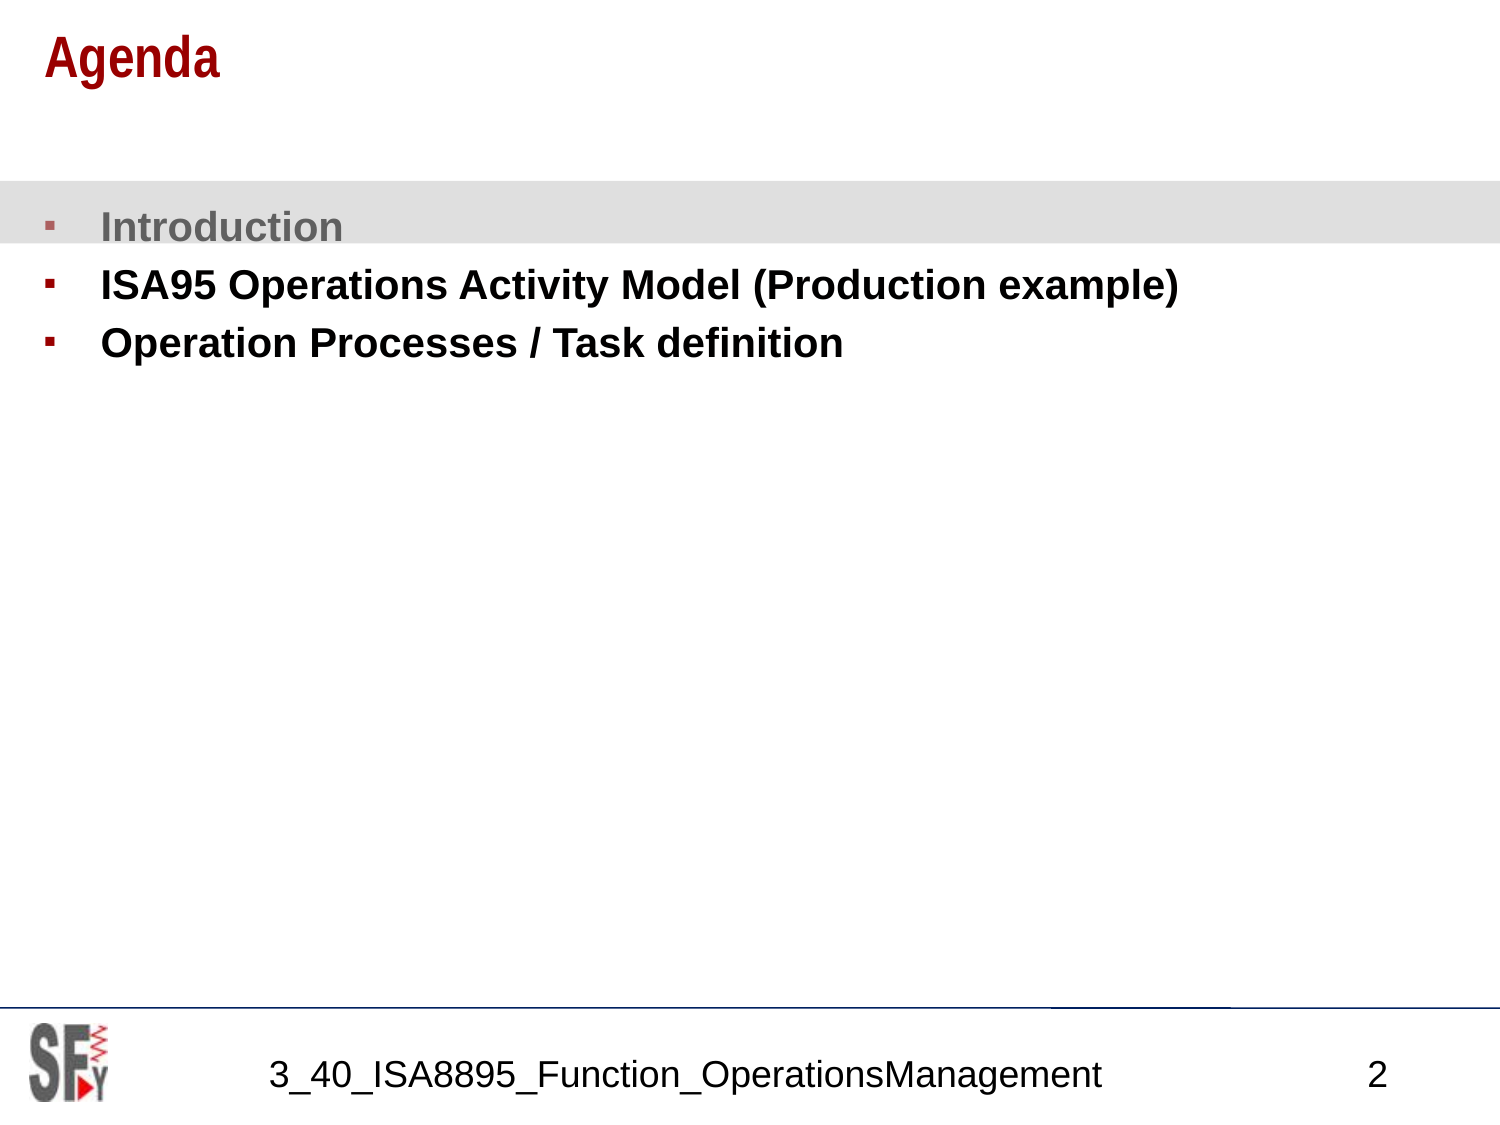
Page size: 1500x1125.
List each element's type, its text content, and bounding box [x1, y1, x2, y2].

list Introduction ISA95 Operations Activity Model (Production example) Operation Processes / Task definition [29, 244, 1471, 988]
picture [29, 1023, 108, 1102]
footer 3_40_ISA8895_Function_OperationsManagement [253, 1034, 1336, 1103]
slide_number <numéro> [1352, 1034, 1490, 1103]
title Agenda [29, 12, 1471, 138]
text_box [0, 180, 1500, 244]
